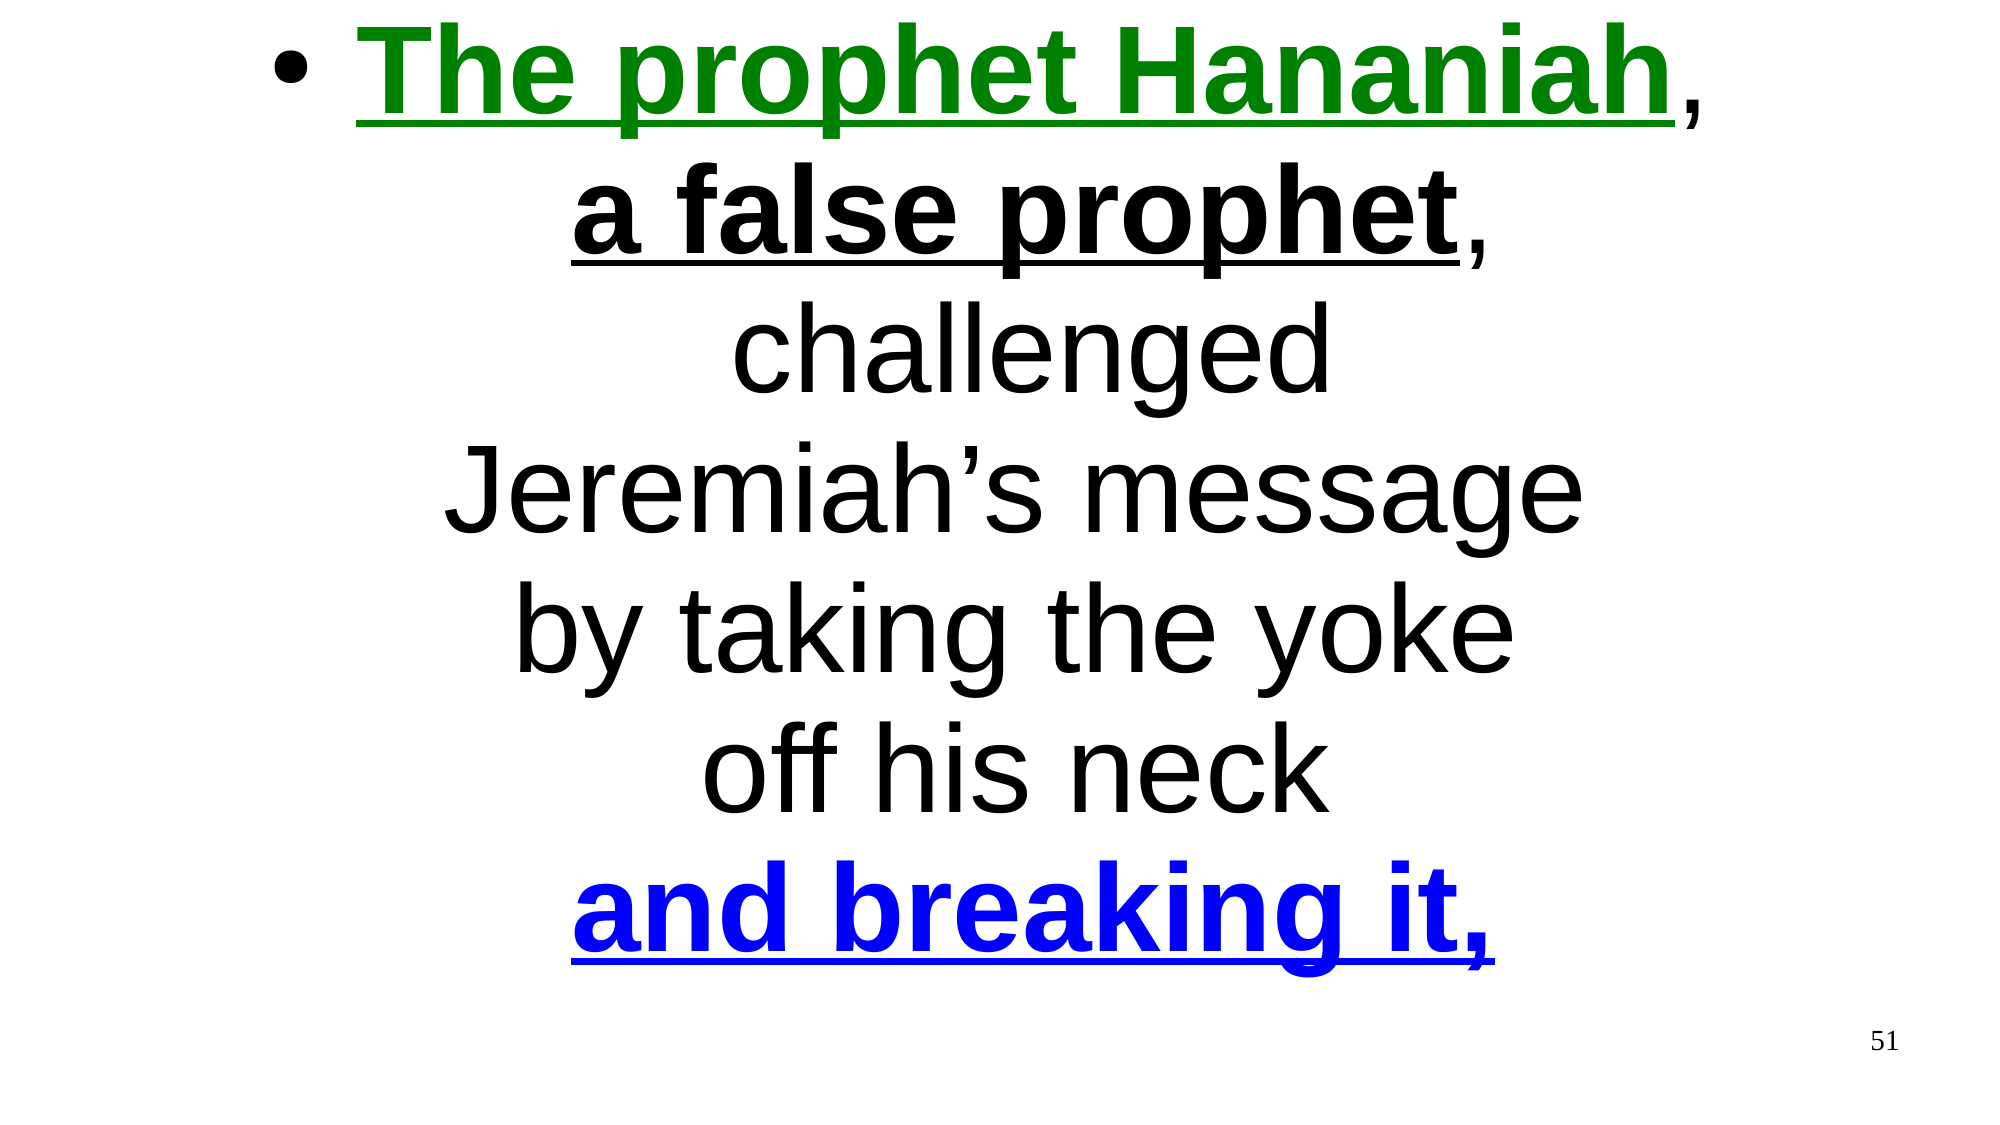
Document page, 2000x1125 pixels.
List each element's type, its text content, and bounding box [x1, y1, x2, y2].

list The prophet Hananiah, a false prophet, challenged Jeremiah’s message by taking the yoke off his neck and breaking it, [0, 0, 1996, 1123]
